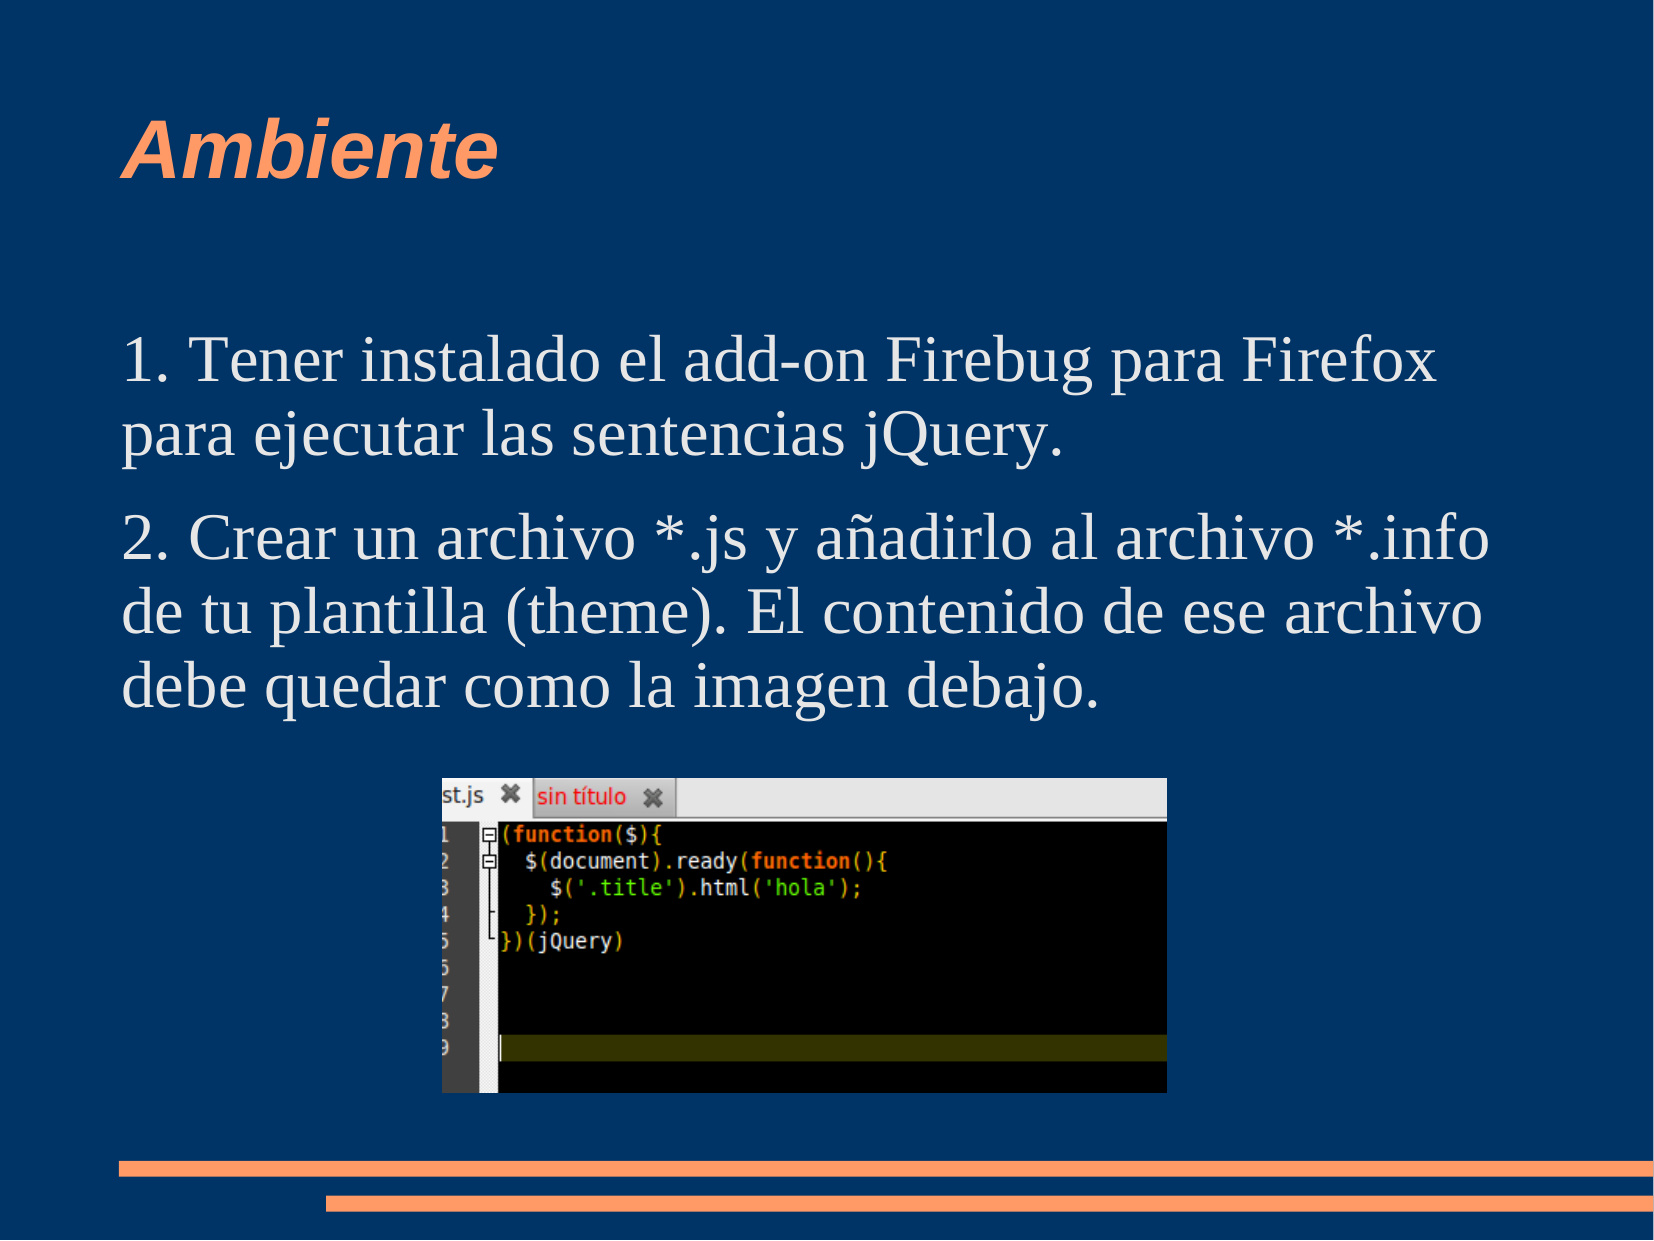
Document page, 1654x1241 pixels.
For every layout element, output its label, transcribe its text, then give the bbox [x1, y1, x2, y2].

picture [442, 778, 1167, 1093]
list 1. Tener instalado el add-on Firebug para Firefox para ejecutar las sentencias jQuery. 2. Crear un archivo *.js y añadirlo al archivo *.info de tu plantilla (theme). El contenido de ese archivo debe quedar como la imagen debajo. [121, 322, 1561, 722]
chart [121, 749, 1561, 1140]
title Ambiente [121, 46, 1534, 254]
